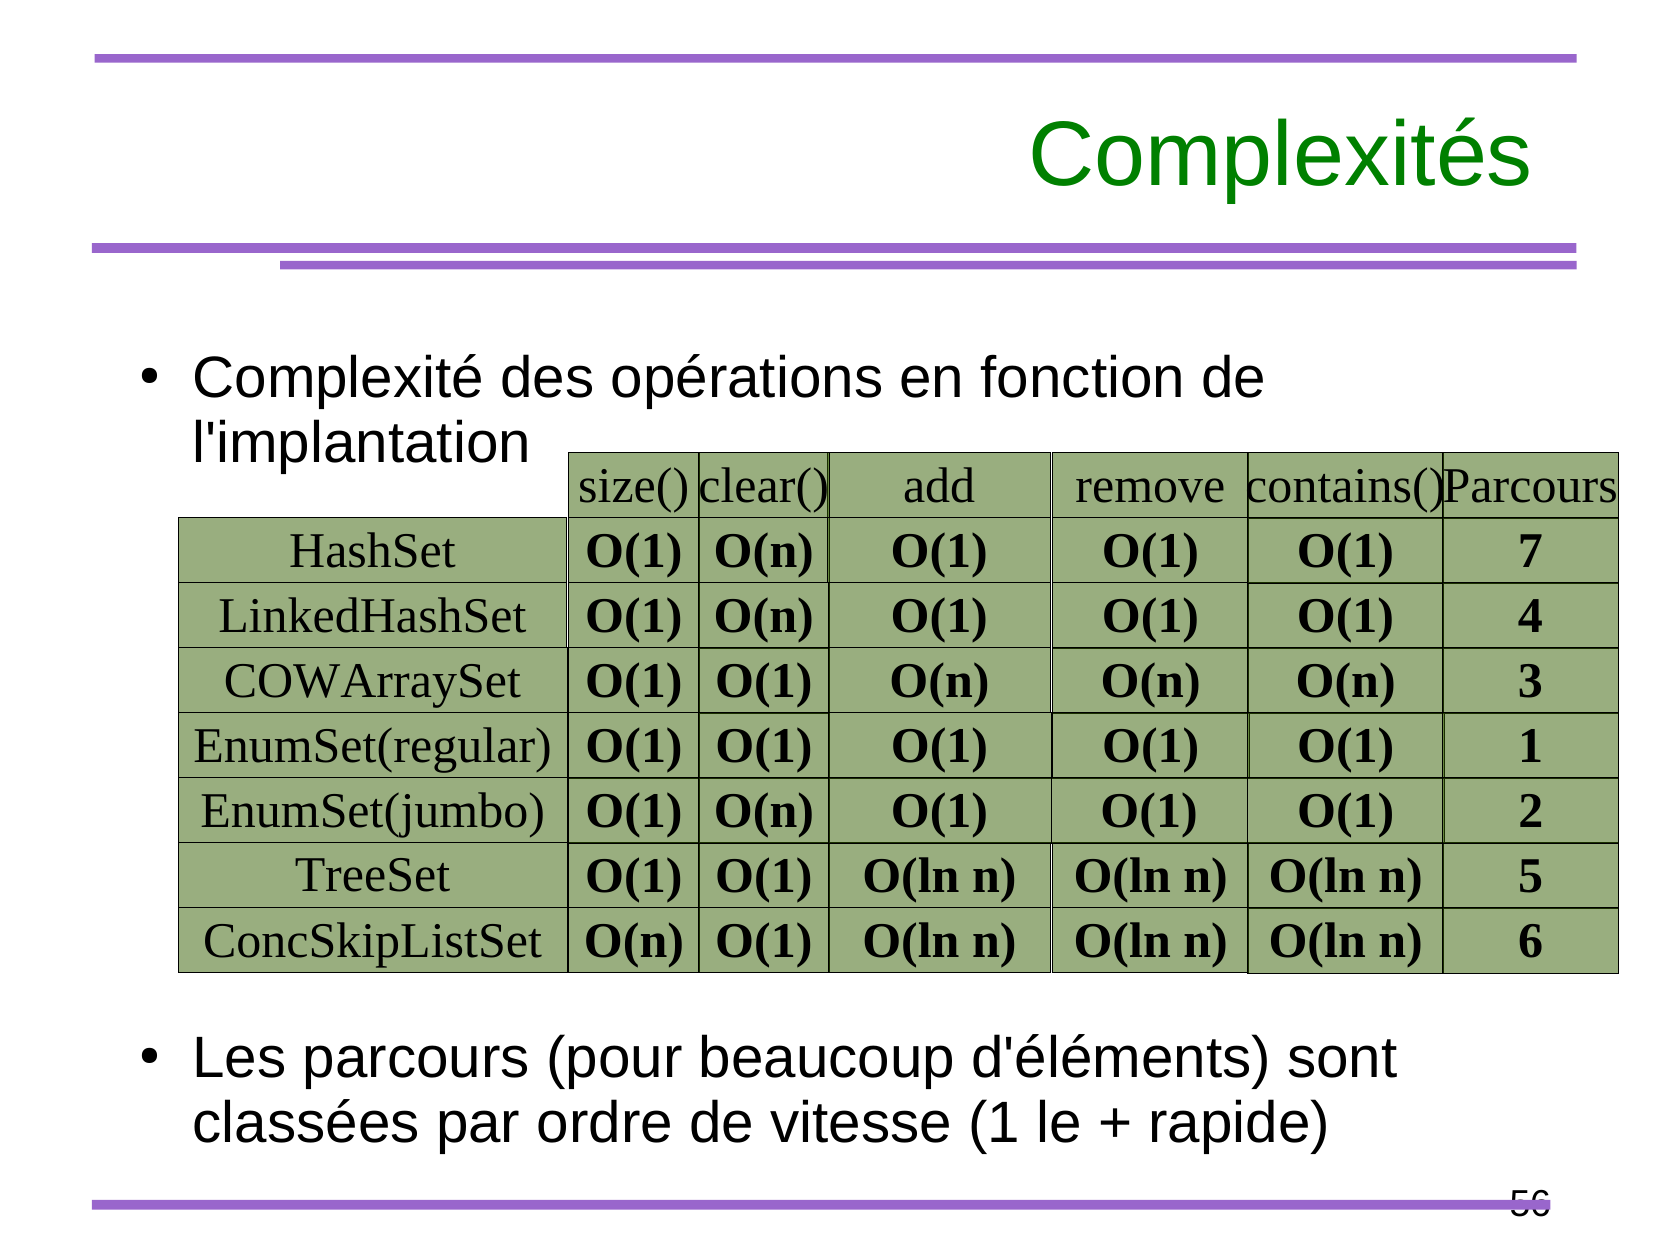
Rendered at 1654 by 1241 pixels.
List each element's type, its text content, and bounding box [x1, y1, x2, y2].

text_box O(1) [1247, 584, 1442, 647]
list Complexité des opérations en fonction de l'implantation Les parcours (pour beaucoup d'éléments) sont classées par ordre de vitesse (1 le + rapide) [121, 344, 1534, 1155]
text_box 1 [1442, 712, 1619, 777]
text_box O(n) [1052, 647, 1247, 712]
text_box O(1) [1051, 777, 1247, 844]
text_box O(n) [1247, 647, 1442, 712]
text_box Parcours [1442, 452, 1619, 517]
text_box 6 [1442, 907, 1619, 974]
text_box COWArraySet [178, 647, 568, 712]
text_box O(ln n) [1052, 907, 1247, 973]
text_box 2 [1442, 777, 1619, 844]
text_box O(1) [827, 517, 1051, 583]
text_box LinkedHashSet [178, 582, 567, 647]
text_box O(n) [698, 777, 828, 844]
text_box O(1) [568, 712, 698, 777]
text_box O(n) [568, 907, 698, 973]
text_box 4 [1442, 582, 1619, 647]
text_box O(ln n) [828, 844, 1051, 907]
text_box O(ln n) [828, 907, 1051, 973]
text_box remove [1052, 452, 1247, 517]
text_box O(1) [568, 844, 698, 907]
text_box O(1) [828, 777, 1051, 844]
text_box EnumSet(jumbo) [178, 777, 568, 843]
text_box O(1) [828, 582, 1051, 647]
text_box EnumSet(regular) [178, 712, 568, 777]
text_box TreeSet [178, 843, 568, 907]
text_box HashSet [178, 517, 567, 582]
text_box O(1) [568, 517, 698, 582]
text_box O(n) [698, 582, 828, 647]
text_box O(1) [568, 647, 698, 712]
text_box contains() [1247, 452, 1442, 517]
text_box ConcSkipListSet [178, 907, 568, 973]
text_box O(1) [1052, 517, 1247, 582]
text_box O(ln n) [1247, 844, 1442, 907]
text_box O(n) [698, 517, 827, 582]
text_box 7 [1442, 517, 1619, 582]
text_box O(1) [1247, 517, 1442, 584]
text_box O(1) [568, 777, 698, 844]
title Complexités [121, 49, 1534, 257]
text_box O(1) [568, 582, 698, 647]
text_box O(1) [1052, 712, 1247, 777]
text_box O(1) [828, 712, 1052, 777]
text_box size() [568, 452, 698, 517]
text_box 3 [1442, 647, 1619, 712]
text_box O(1) [1247, 712, 1442, 777]
text_box O(1) [698, 712, 828, 777]
text_box O(1) [698, 844, 828, 907]
text_box O(ln n) [1052, 844, 1247, 907]
text_box 5 [1442, 844, 1619, 907]
text_box add [830, 452, 1051, 517]
text_box O(ln n) [1247, 907, 1442, 974]
text_box O(n) [828, 647, 1051, 712]
text_box O(1) [698, 907, 828, 973]
text_box O(1) [1052, 582, 1247, 647]
text_box clear() [698, 452, 830, 517]
text_box O(1) [698, 647, 828, 712]
text_box O(1) [1247, 777, 1442, 844]
